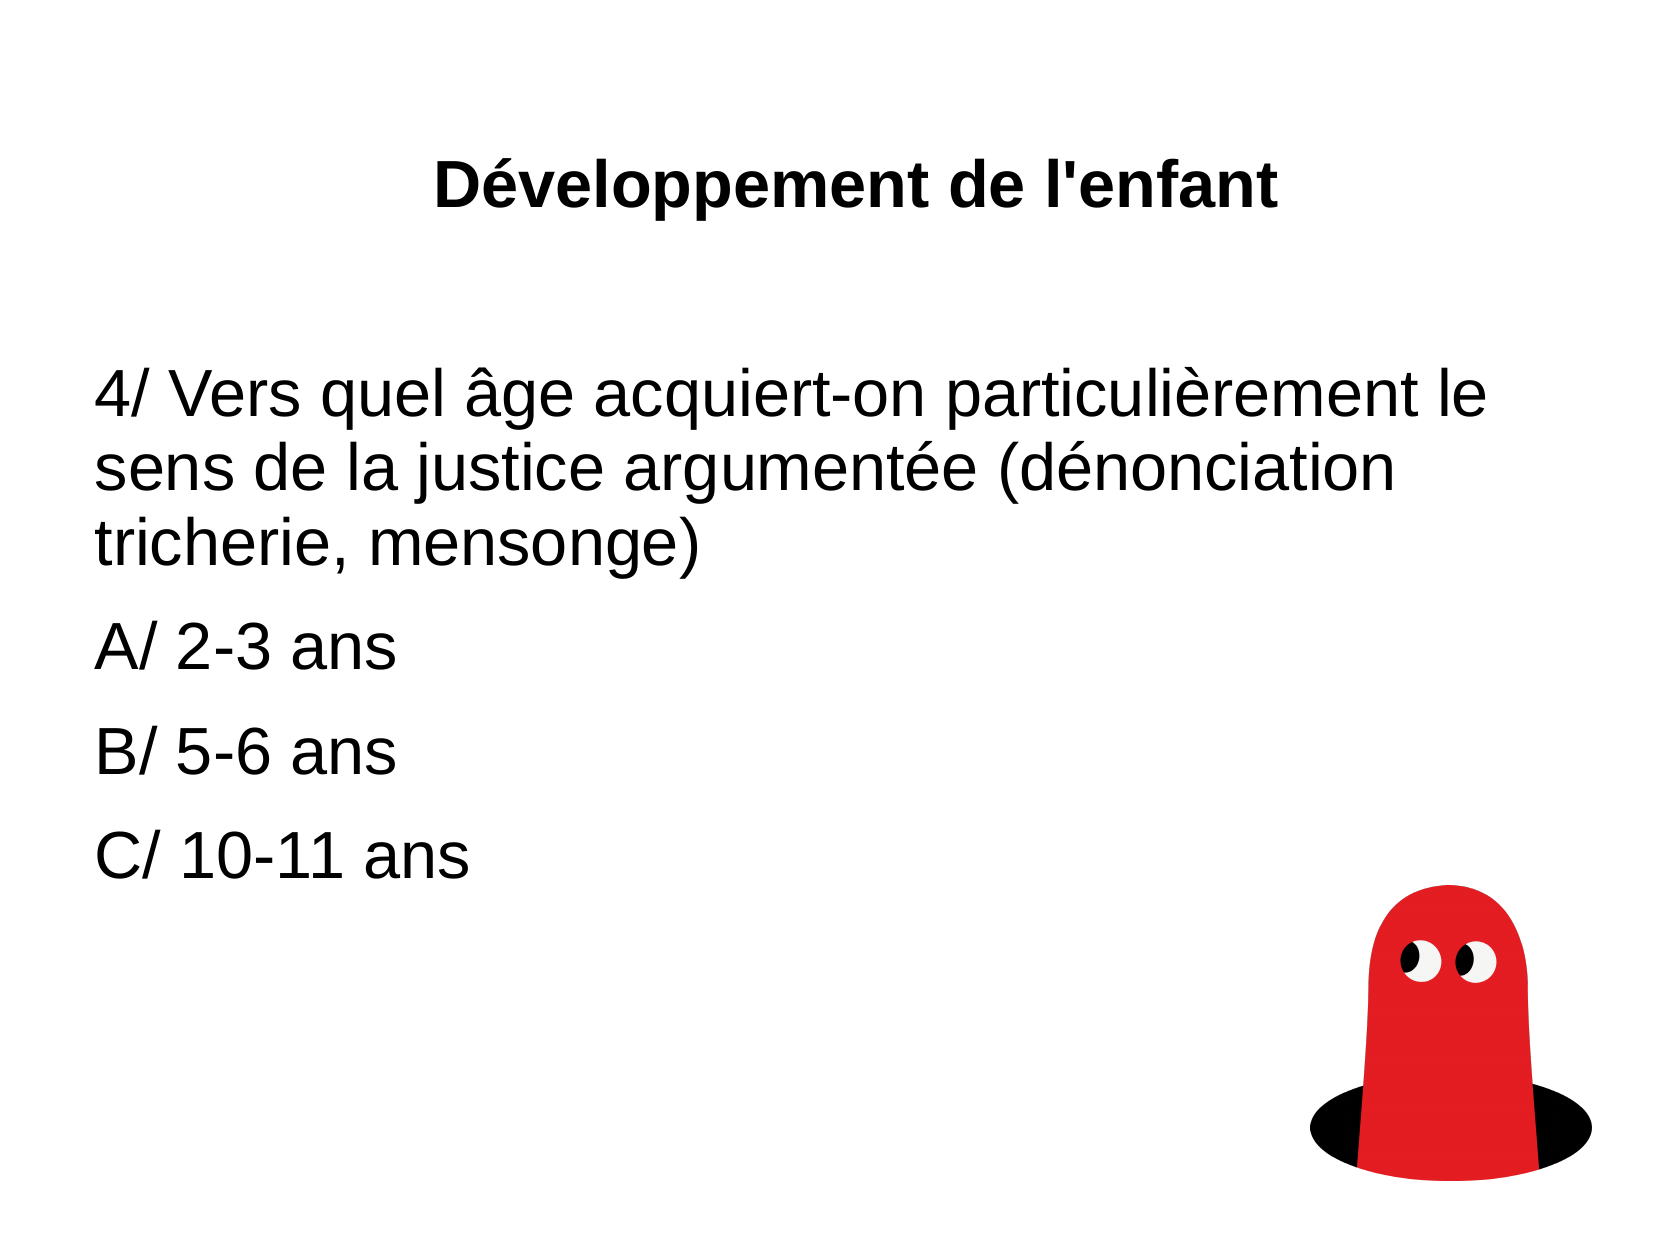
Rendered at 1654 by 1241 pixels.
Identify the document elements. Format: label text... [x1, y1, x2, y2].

picture [1310, 885, 1592, 1182]
list Développement de l'enfant 4/ Vers quel âge acquiert-on particulièrement le sens de la justice argumentée (dénonciation tricherie, mensonge) A/ 2-3 ans B/ 5-6 ans C/ 10-11 ans [94, 147, 1548, 491]
